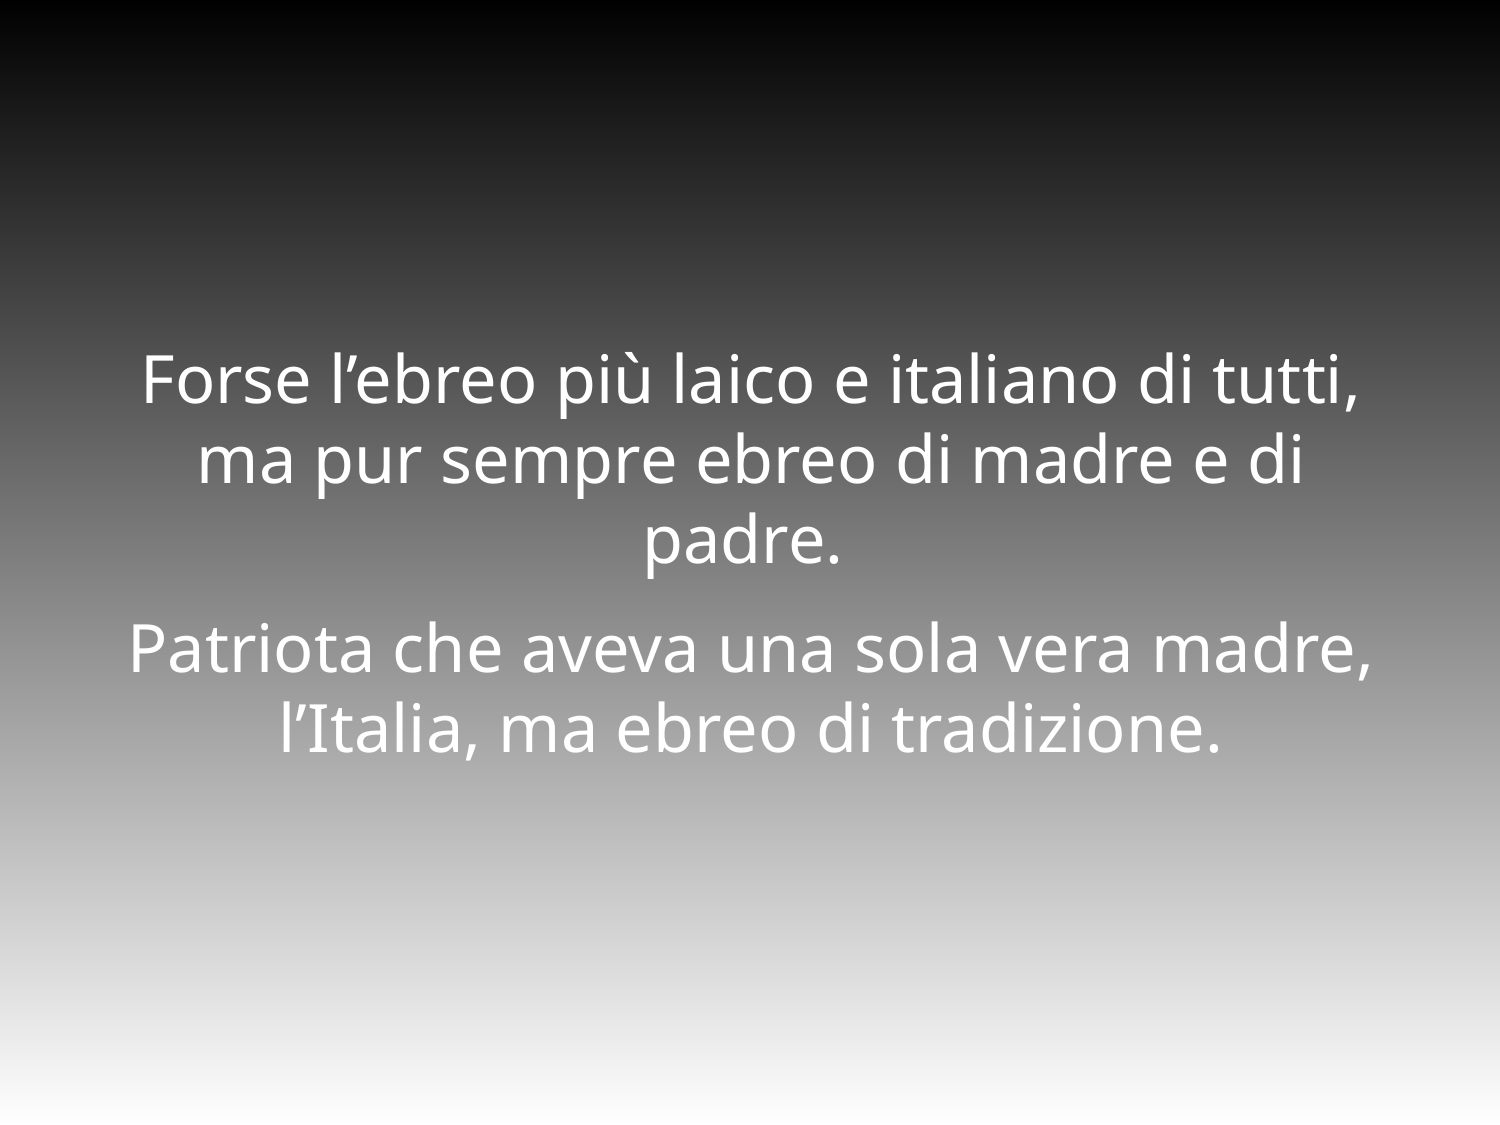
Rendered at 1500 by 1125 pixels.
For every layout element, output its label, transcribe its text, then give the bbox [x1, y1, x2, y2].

list Forse l’ebreo più laico e italiano di tutti, ma pur sempre ebreo di madre e di padre. Patriota che aveva una sola vera madre, l’Italia, ma ebreo di tradizione. [76, 219, 1427, 963]
